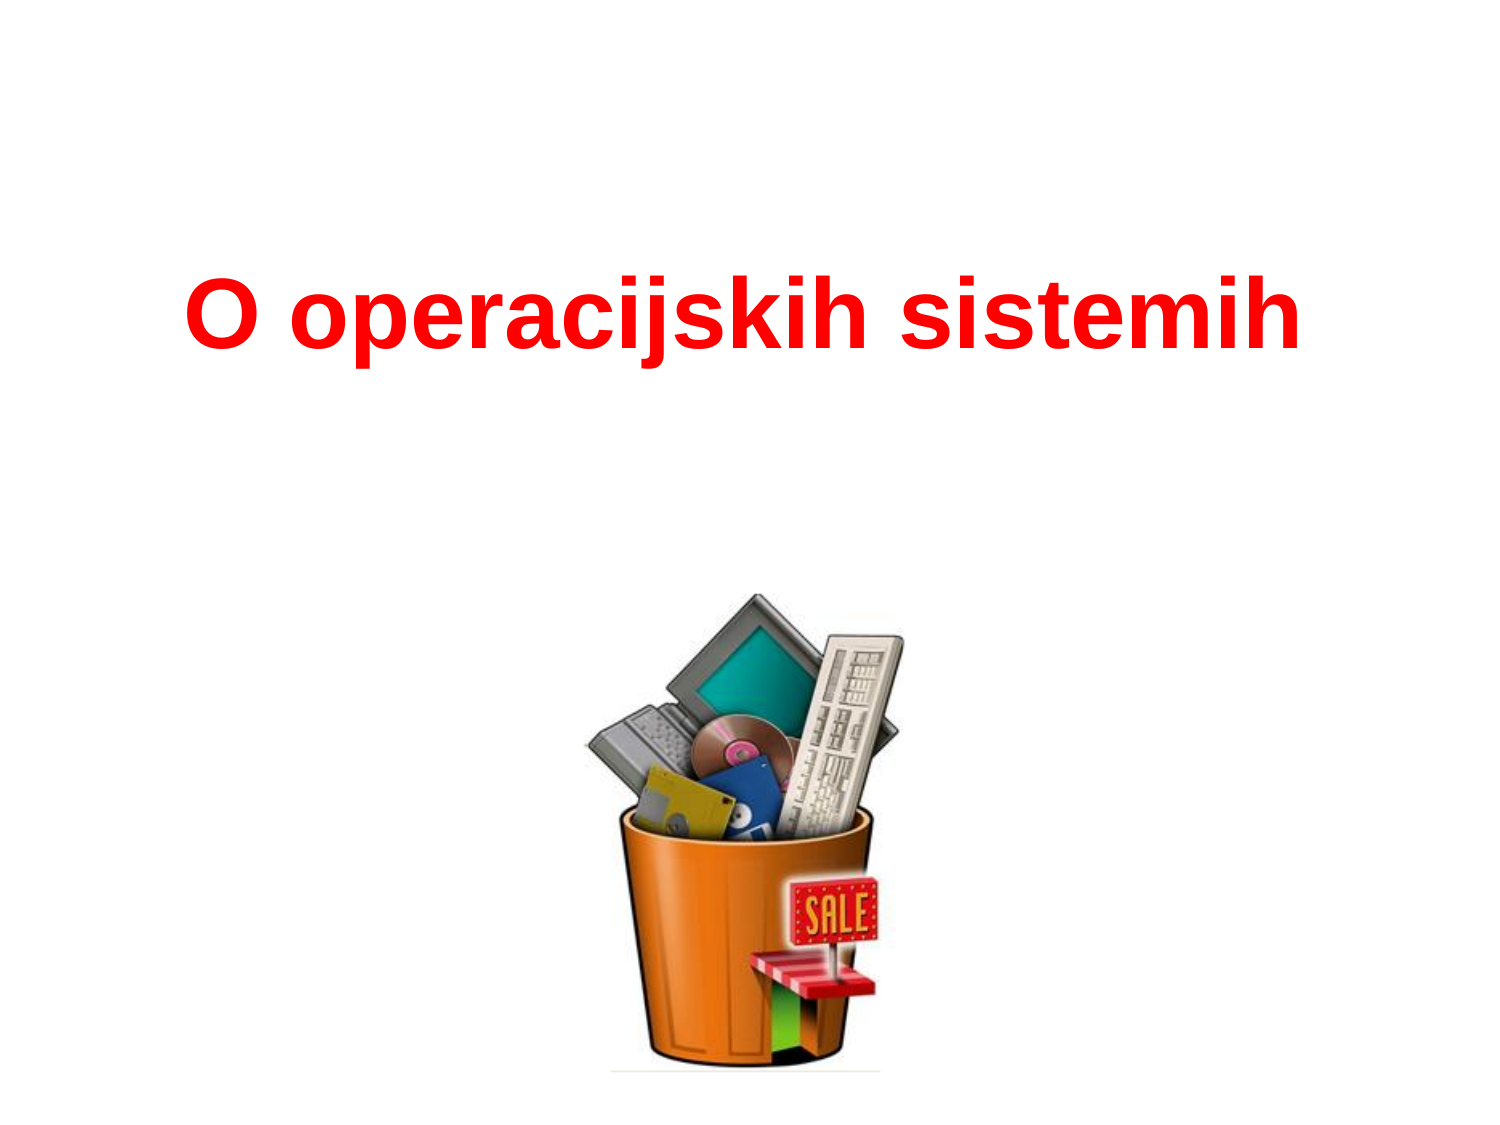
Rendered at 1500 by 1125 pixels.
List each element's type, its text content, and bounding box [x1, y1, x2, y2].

picture [552, 583, 948, 1074]
title O operacijskih sistemih [51, 240, 1436, 376]
